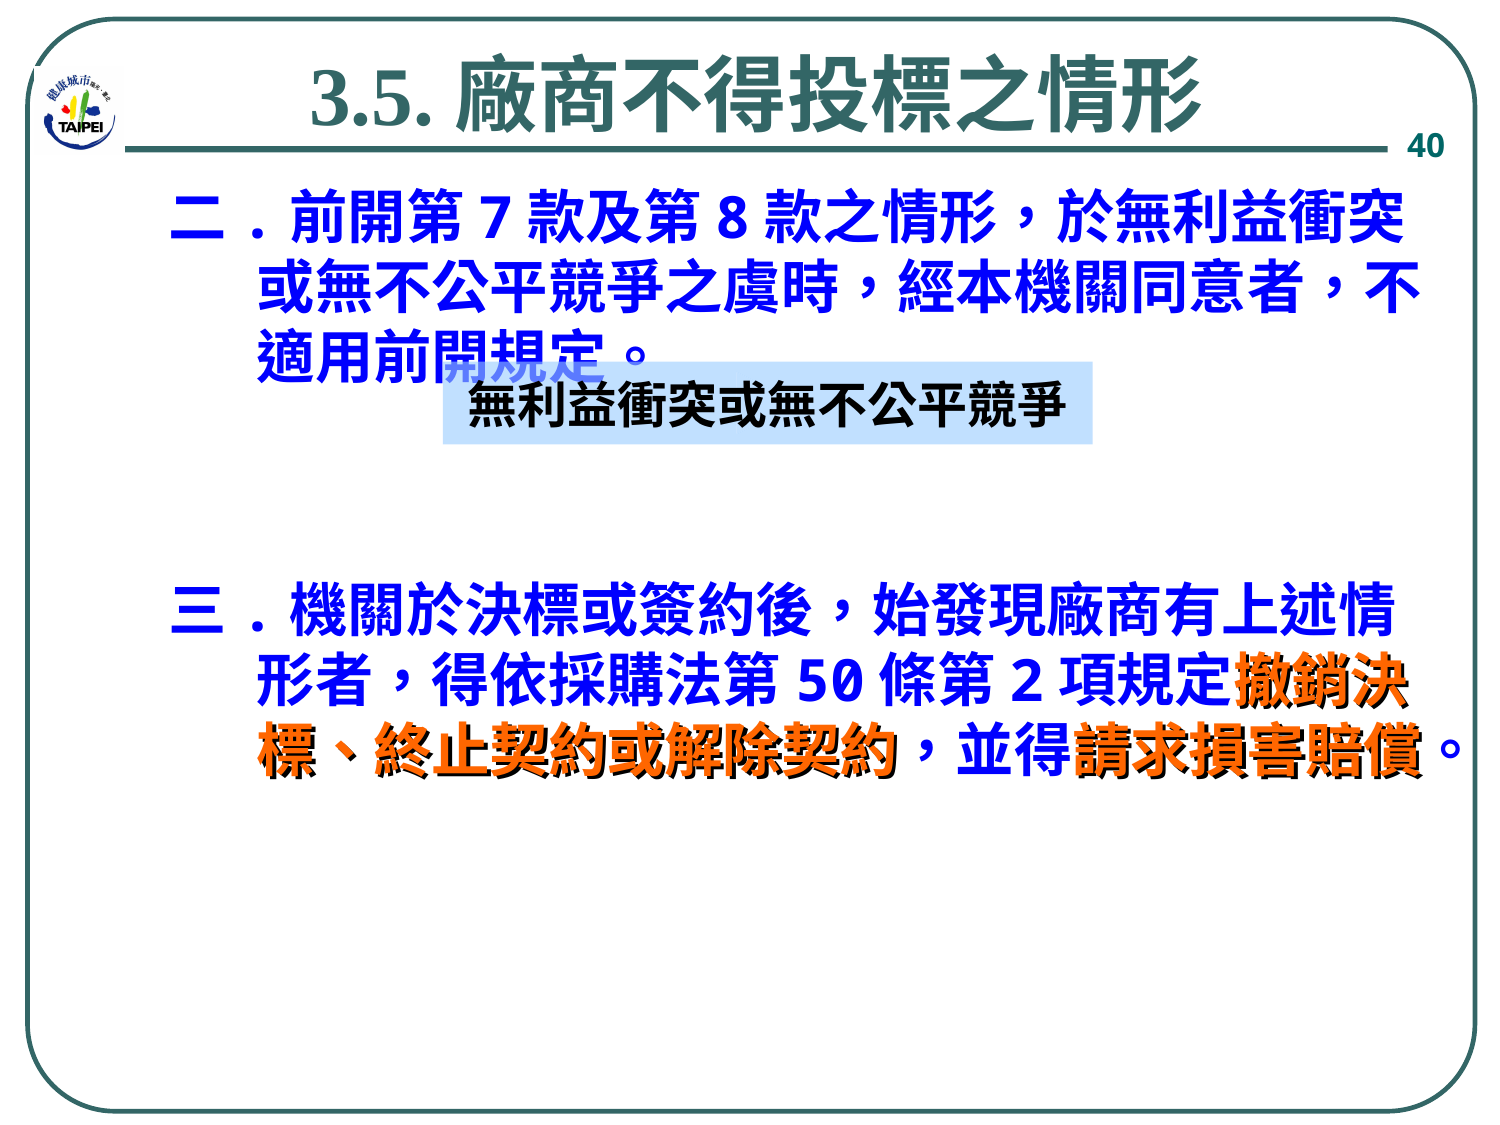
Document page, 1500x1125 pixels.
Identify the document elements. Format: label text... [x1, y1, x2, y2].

list 二.前開第7款及第8款之情形，於無利益衝突或無不公平競爭之虞時，經本機關同意者，不適用前開規定。 三.機關於決標或簽約後，始發現廠商有上述情形者，得依採購法第50條第2項規定撤銷決標、終止契約或解除契約，並得請求損害賠償。 [64, 172, 1470, 1064]
text_box 無利益衝突或無不公平競爭 [442, 361, 1093, 445]
title 3.5.廠商不得投標之情形 [125, 31, 1388, 150]
